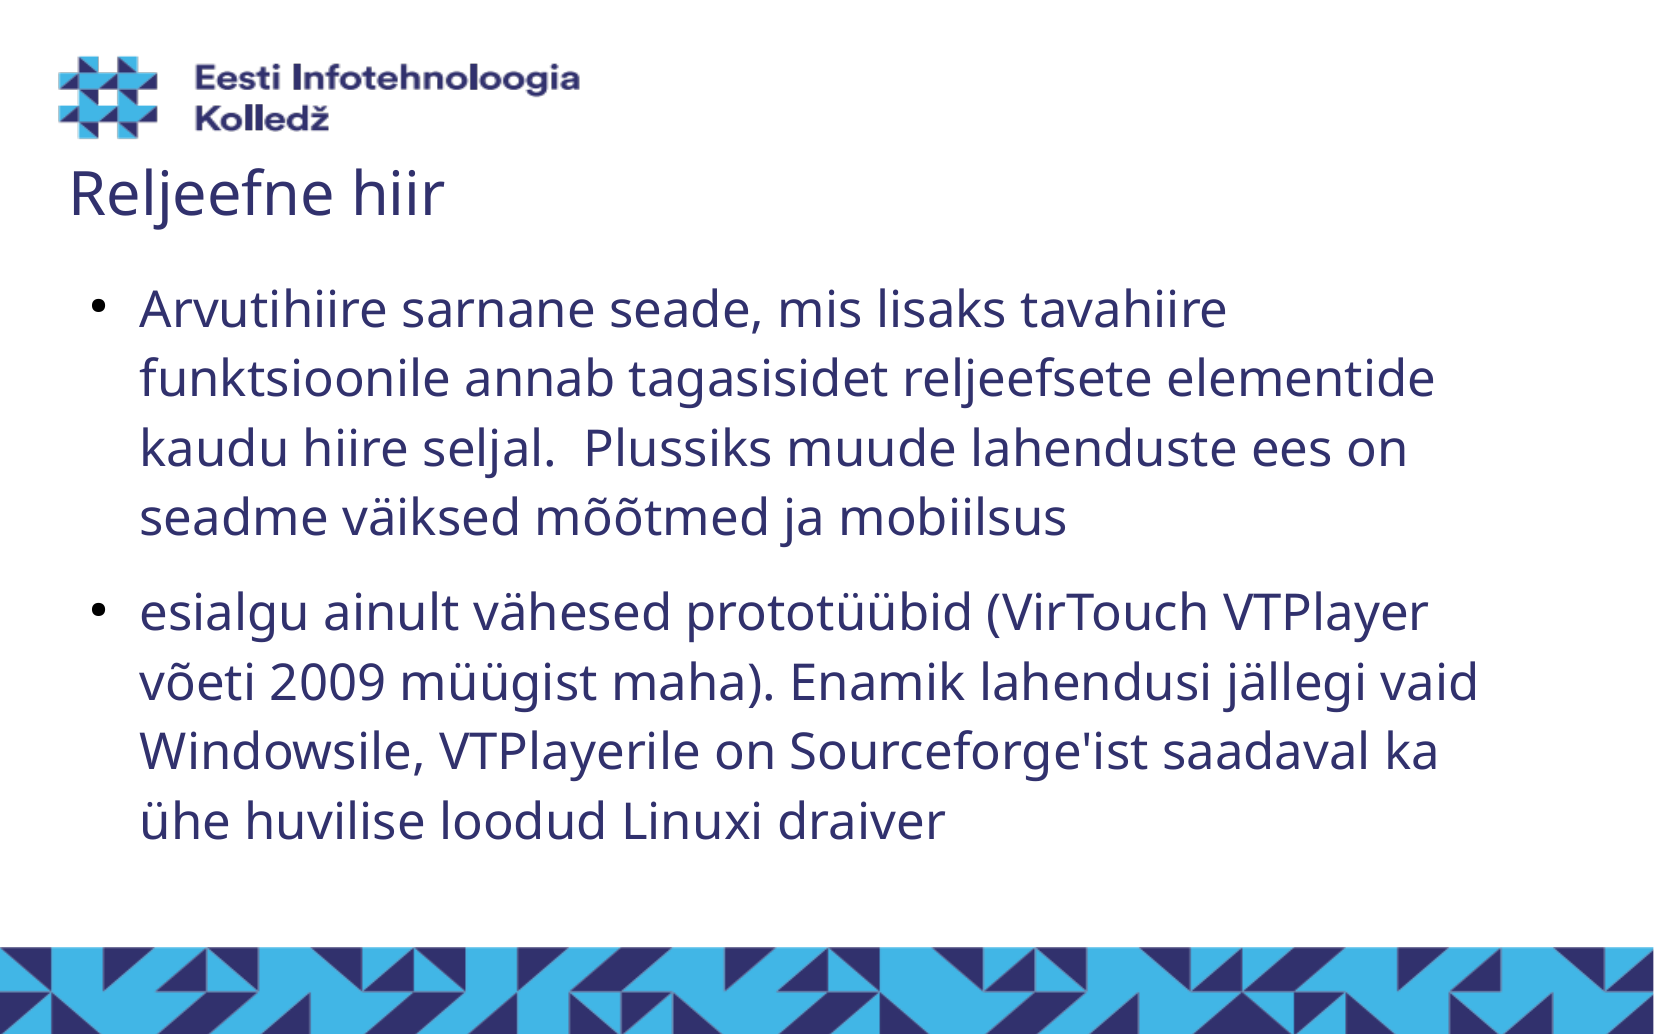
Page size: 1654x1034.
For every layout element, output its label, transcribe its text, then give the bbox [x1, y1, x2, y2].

title Reljeefne hiir [68, 105, 1205, 278]
list Arvutihiire sarnane seade, mis lisaks tavahiire funktsioonile annab tagasisidet reljeefsete elementide kaudu hiire seljal. Plussiks muude lahenduste ees on seadme väiksed mõõtmed ja mobiilsus esialgu ainult vähesed prototüübid (VirTouch VTPlayer võeti 2009 müügist maha). Enamik lahendusi jällegi vaid Windowsile, VTPlayerile on Sourceforge'ist saadaval ka ühe huvilise loodud Linuxi draiver [72, 272, 1485, 959]
